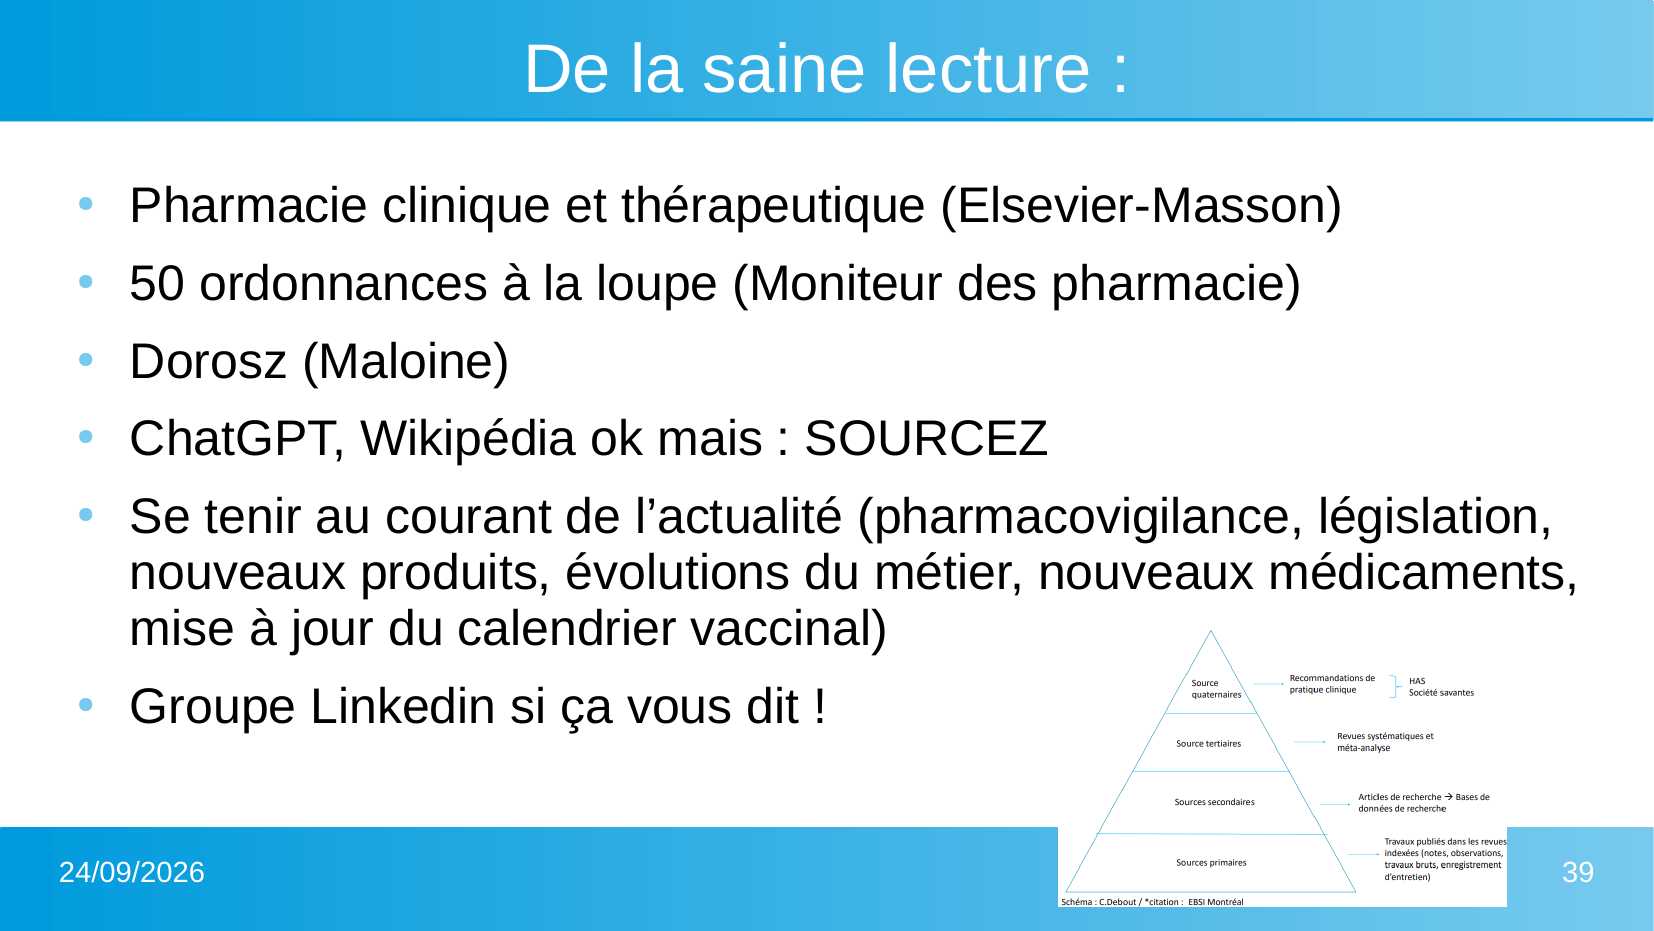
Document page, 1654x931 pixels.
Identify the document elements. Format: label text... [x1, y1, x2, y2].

list Pharmacie clinique et thérapeutique (Elsevier-Masson) 50 ordonnances à la loupe (Moniteur des pharmacie) Dorosz (Maloine) ChatGPT, Wikipédia ok mais : SOURCEZ Se tenir au courant de l’actualité (pharmacovigilance, législation, nouveaux produits, évolutions du métier, nouveaux médicaments, mise à jour du calendrier vaccinal) Groupe Linkedin si ça vous dit ! [59, 177, 1595, 768]
title De la saine lecture : [59, 29, 1595, 108]
picture [1058, 628, 1507, 907]
